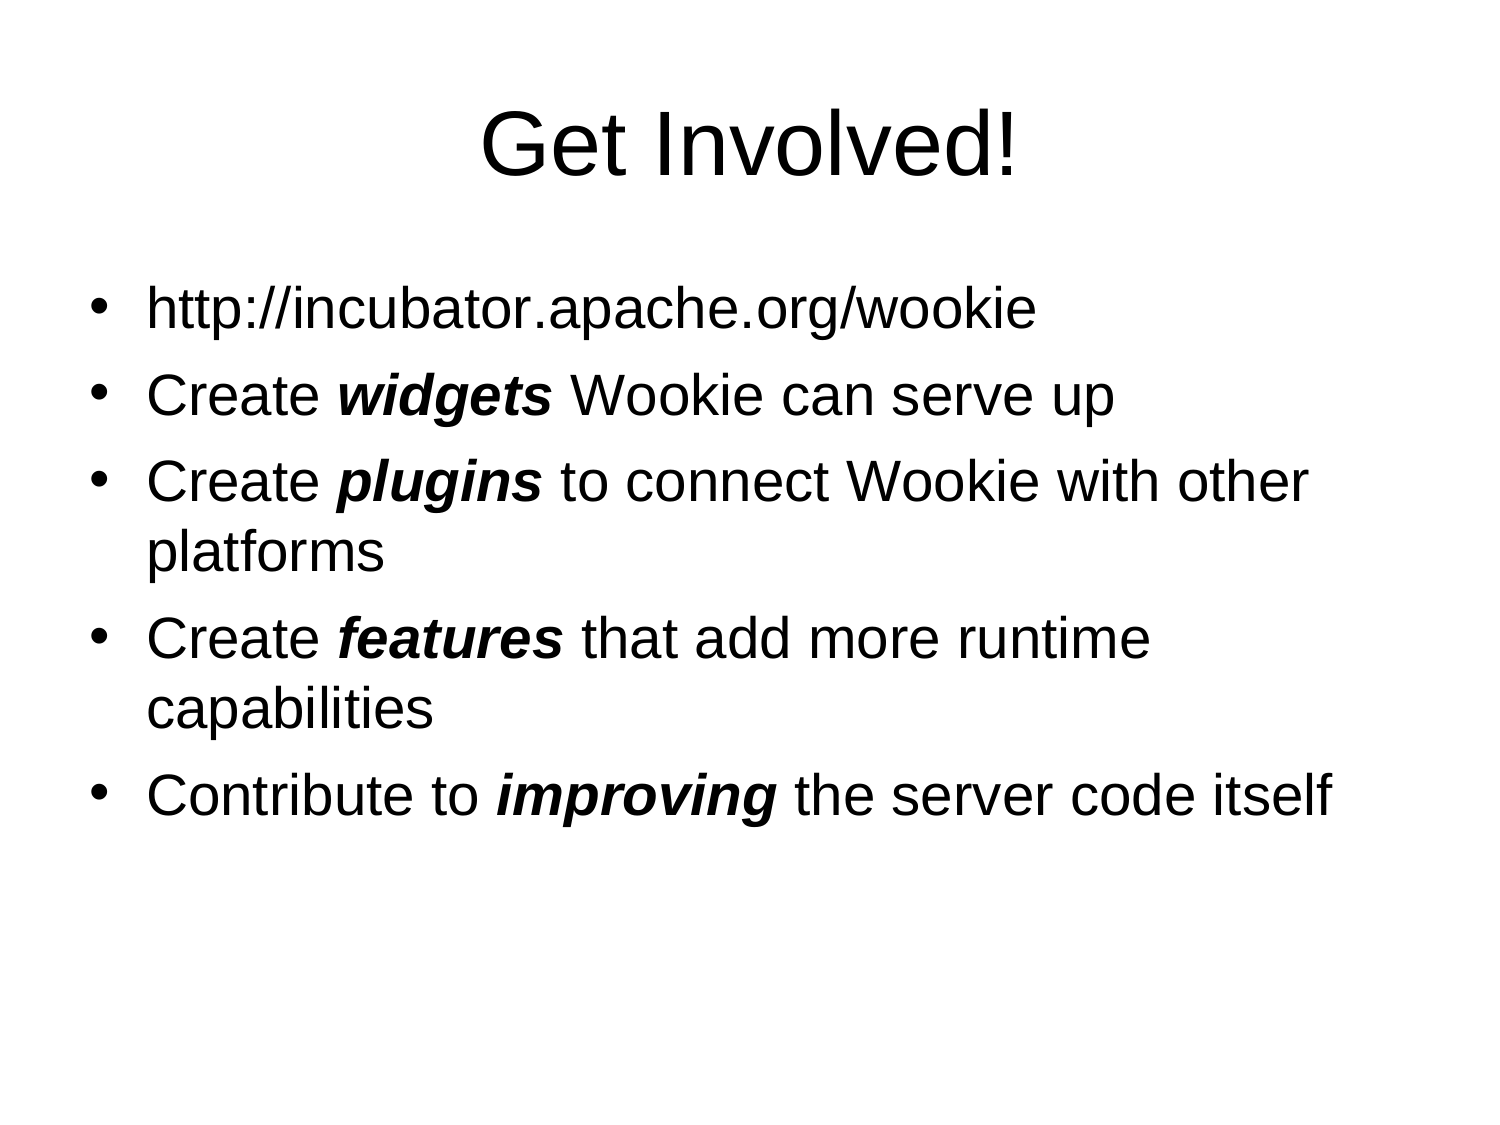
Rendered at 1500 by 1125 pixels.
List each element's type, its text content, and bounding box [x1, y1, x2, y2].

list http://incubator.apache.org/wookie Create widgets Wookie can serve up Create plugins to connect Wookie with other platforms Create features that add more runtime capabilities Contribute to improving the server code itself [75, 262, 1426, 1006]
title Get Involved! [75, 44, 1426, 233]
